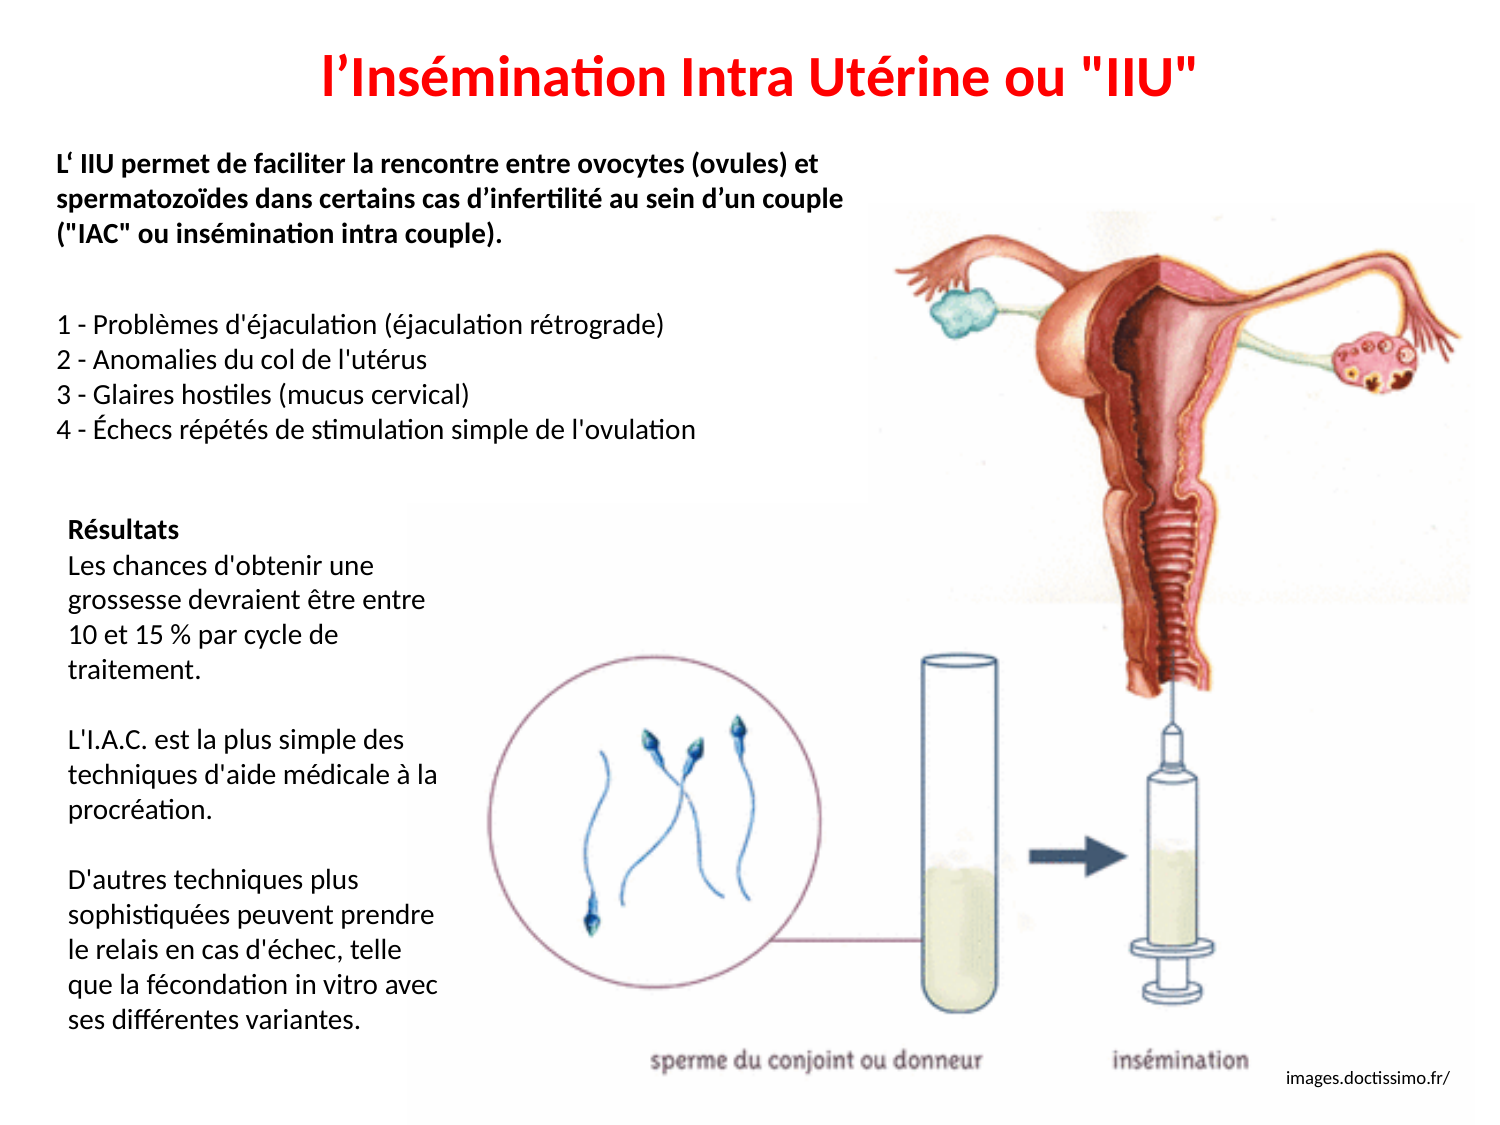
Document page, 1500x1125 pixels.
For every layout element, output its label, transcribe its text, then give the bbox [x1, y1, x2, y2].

text_box Résultats Les chances d'obtenir une grossesse devraient être entre 10 et 15 % par cycle de traitement. L'I.A.C. est la plus simple des techniques d'aide médicale à la procréation. D'autres techniques plus sophistiquées peuvent prendre le relais en cas d'échec, telle que la fécondation in vitro avec ses différentes variantes. [53, 503, 467, 1043]
text_box L‘ IIU permet de faciliter la rencontre entre ovocytes (ovules) et spermatozoïdes dans certains cas d’infertilité au sein d’un couple ("IAC" ou insémination intra couple). 1 - Problèmes d'éjaculation (éjaculation rétrograde) 2 - Anomalies du col de l'utérus 3 - Glaires hostiles (mucus cervical) 4 - Échecs répétés de stimulation simple de l'ovulation [41, 137, 869, 504]
text_box images.doctissimo.fr/ [1271, 1058, 1465, 1096]
picture [407, 203, 1475, 1125]
text_box l’Insémination Intra Utérine ou "IIU" [306, 30, 1216, 116]
